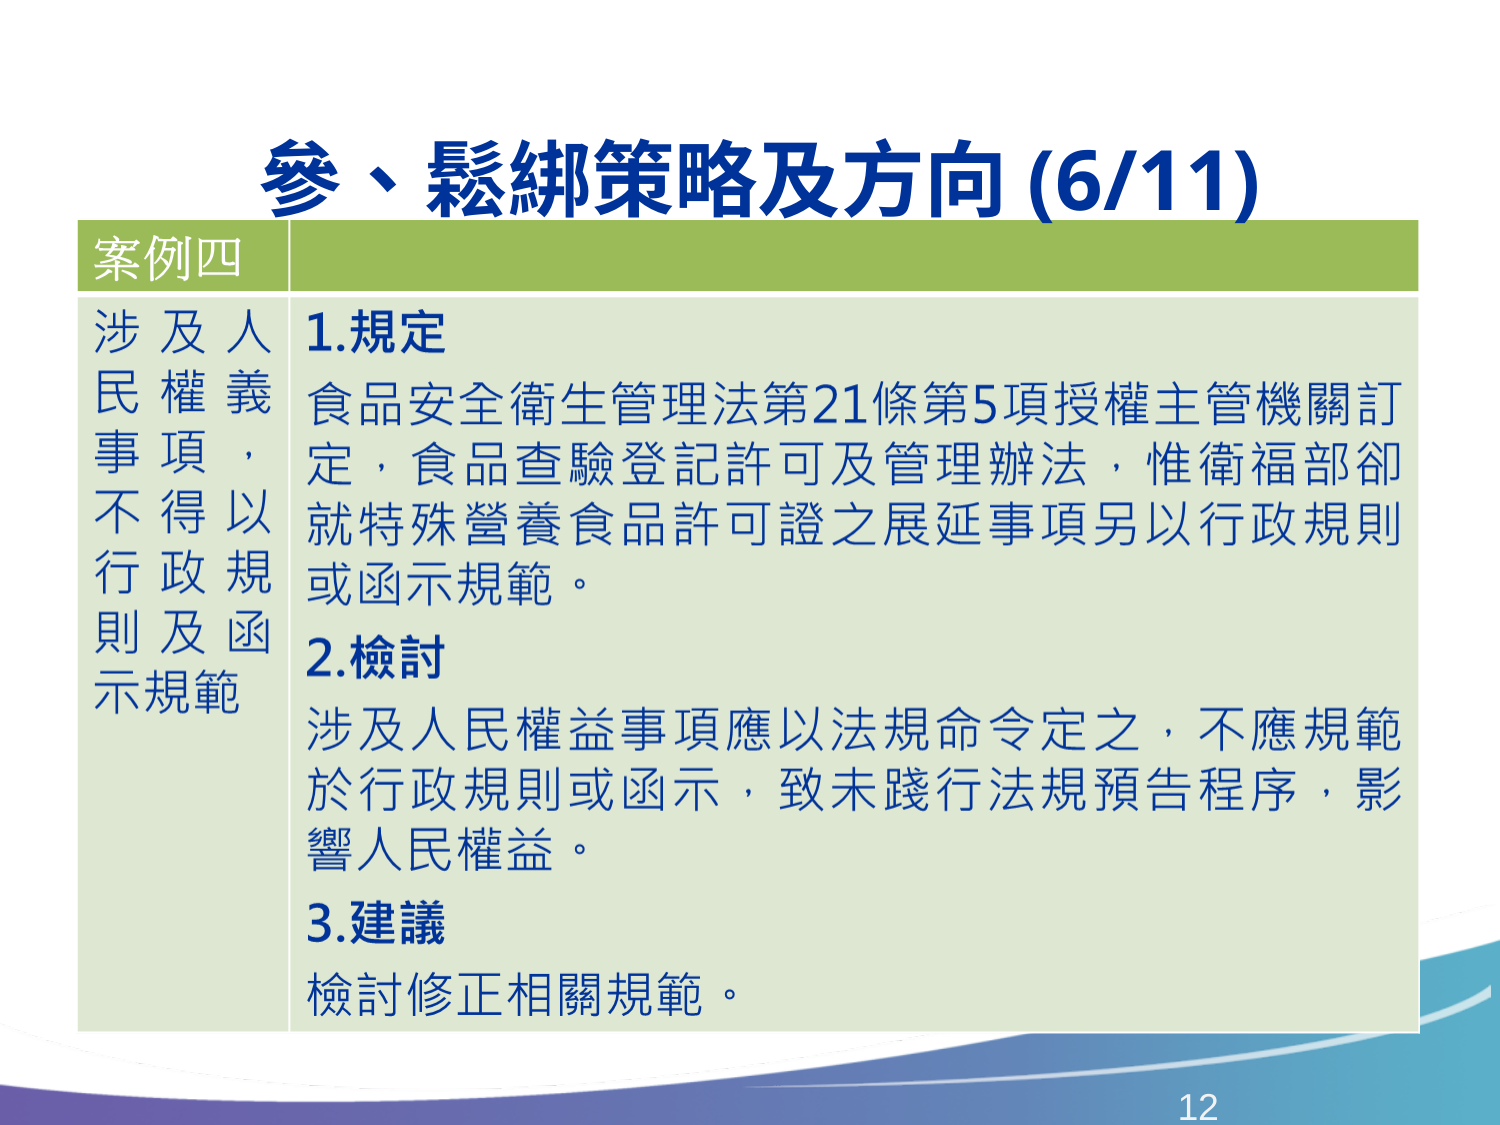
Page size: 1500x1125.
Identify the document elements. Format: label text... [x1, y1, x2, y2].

text_box 參、鬆綁策略及方向(6/11) [9, 19, 1500, 152]
picture [76, 211, 1420, 1057]
